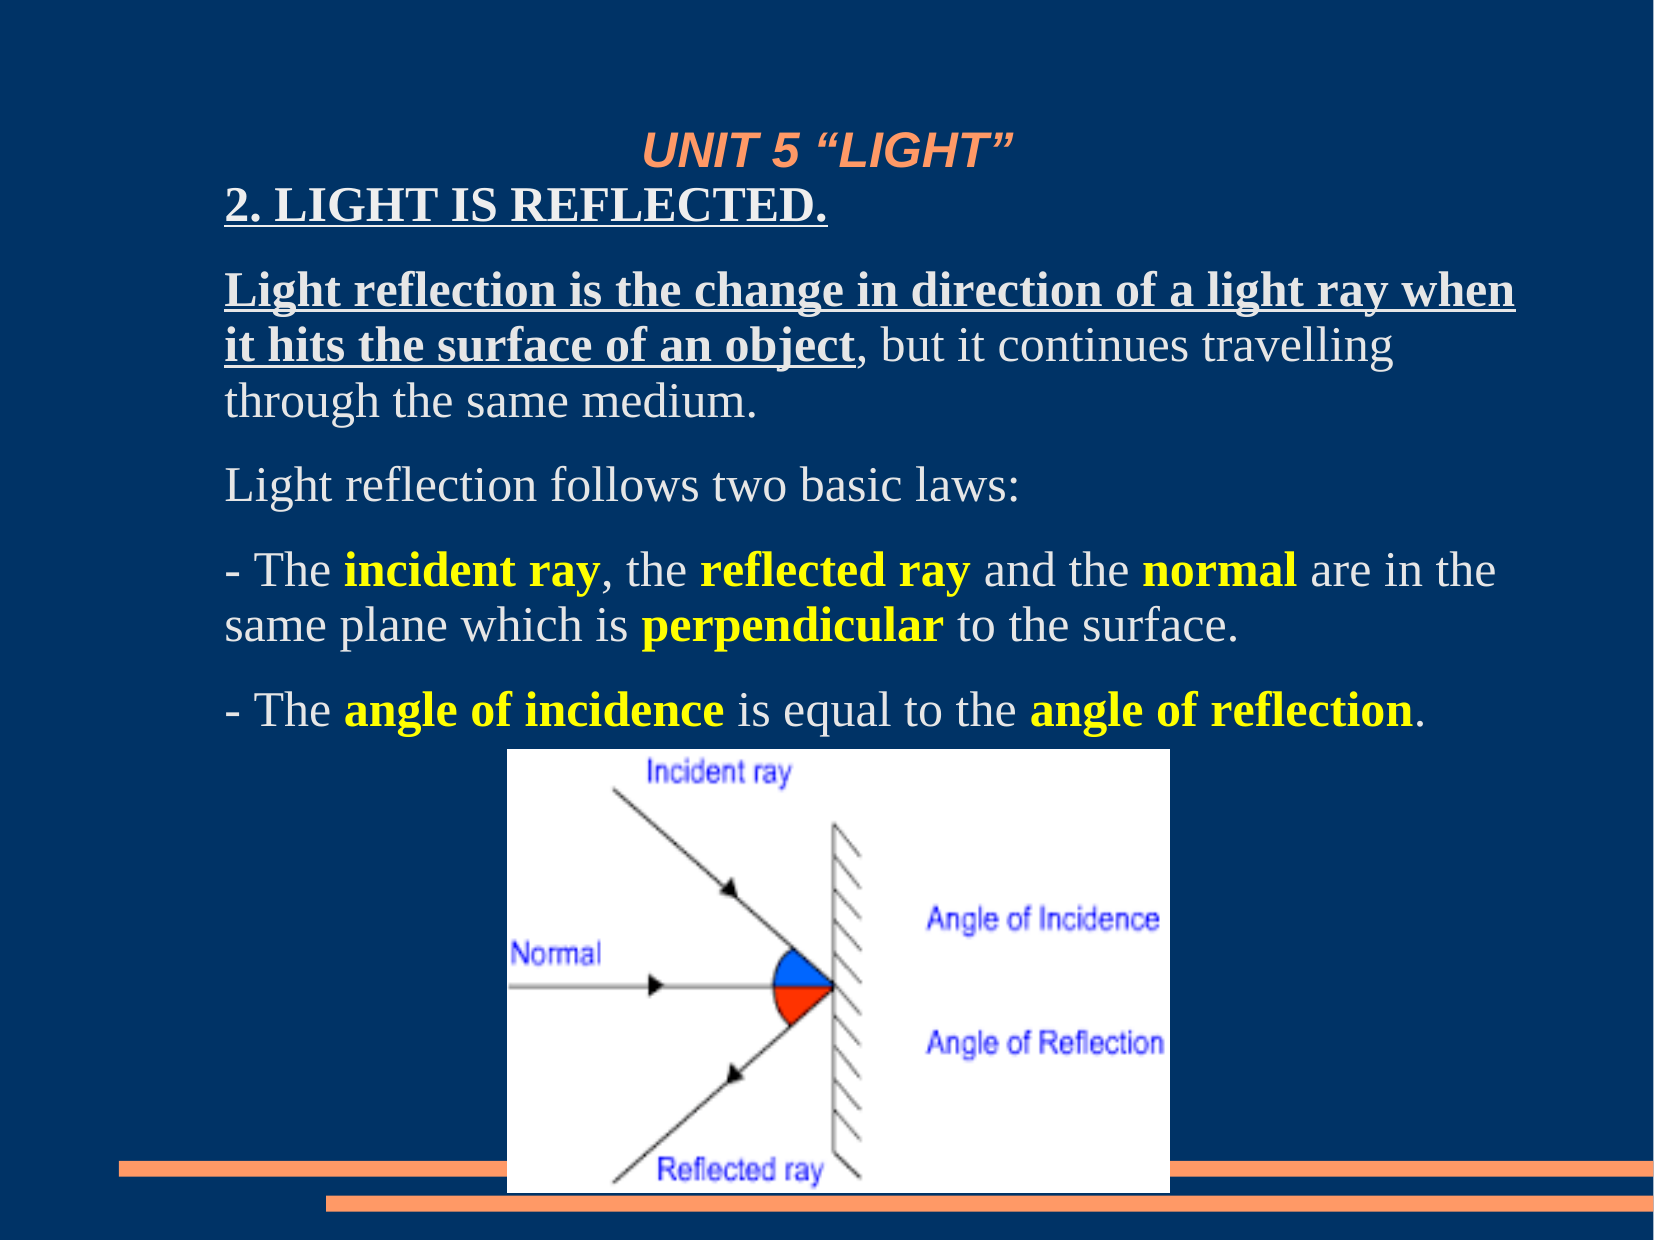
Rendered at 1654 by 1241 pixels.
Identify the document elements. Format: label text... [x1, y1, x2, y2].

title UNIT 5 “LIGHT” [121, 46, 1534, 254]
list 2. LIGHT IS REFLECTED. Light reflection is the change in direction of a light ray when it hits the surface of an object, but it continues travelling through the same medium. Light reflection follows two basic laws: - The incident ray, the reflected ray and the normal are in the same plane which is perpendicular to the surface. - The angle of incidence is equal to the angle of reflection. [153, 177, 1535, 750]
picture [507, 749, 1170, 1193]
